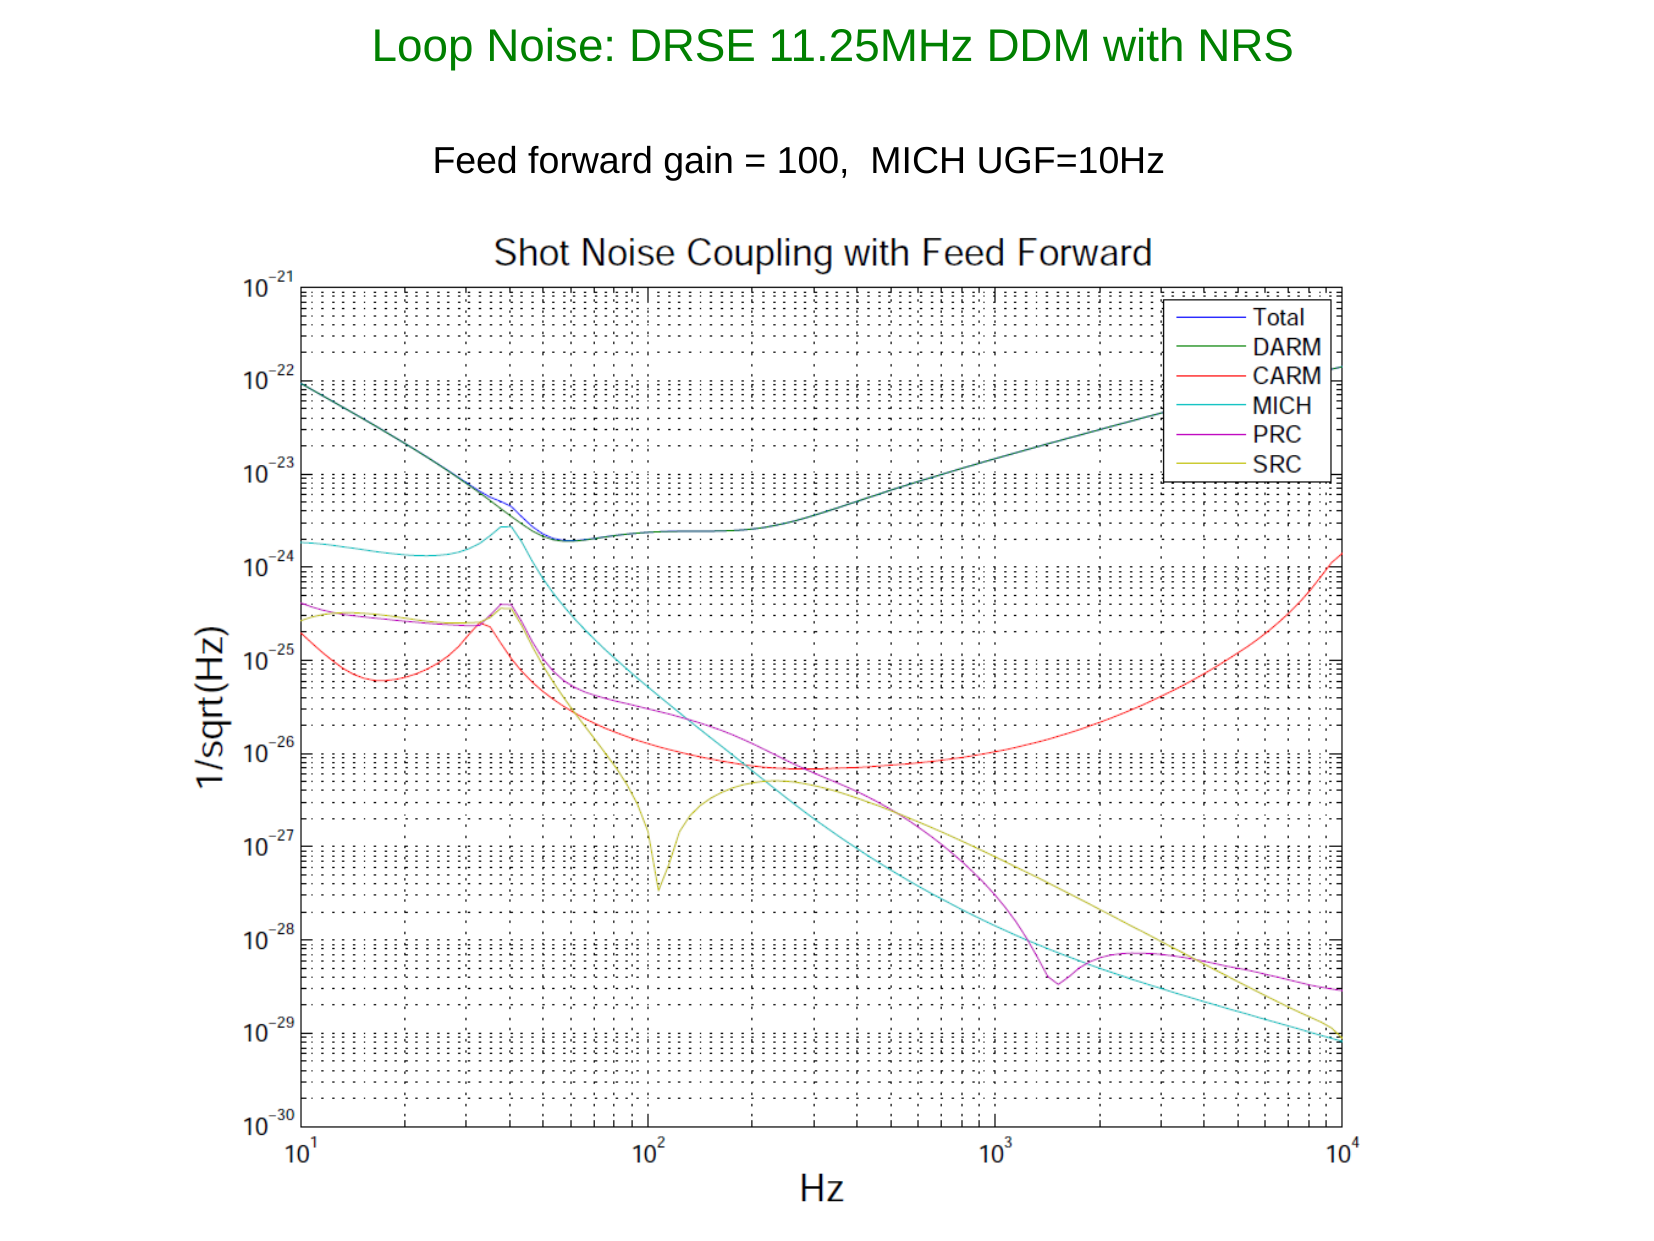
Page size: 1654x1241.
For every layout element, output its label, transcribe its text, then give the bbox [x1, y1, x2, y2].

text_box Loop Noise: DRSE 11.25MHz DDM with NRS [356, 12, 1310, 80]
picture [171, 207, 1416, 1230]
text_box Feed forward gain = 100, MICH UGF=10Hz [417, 132, 1181, 190]
